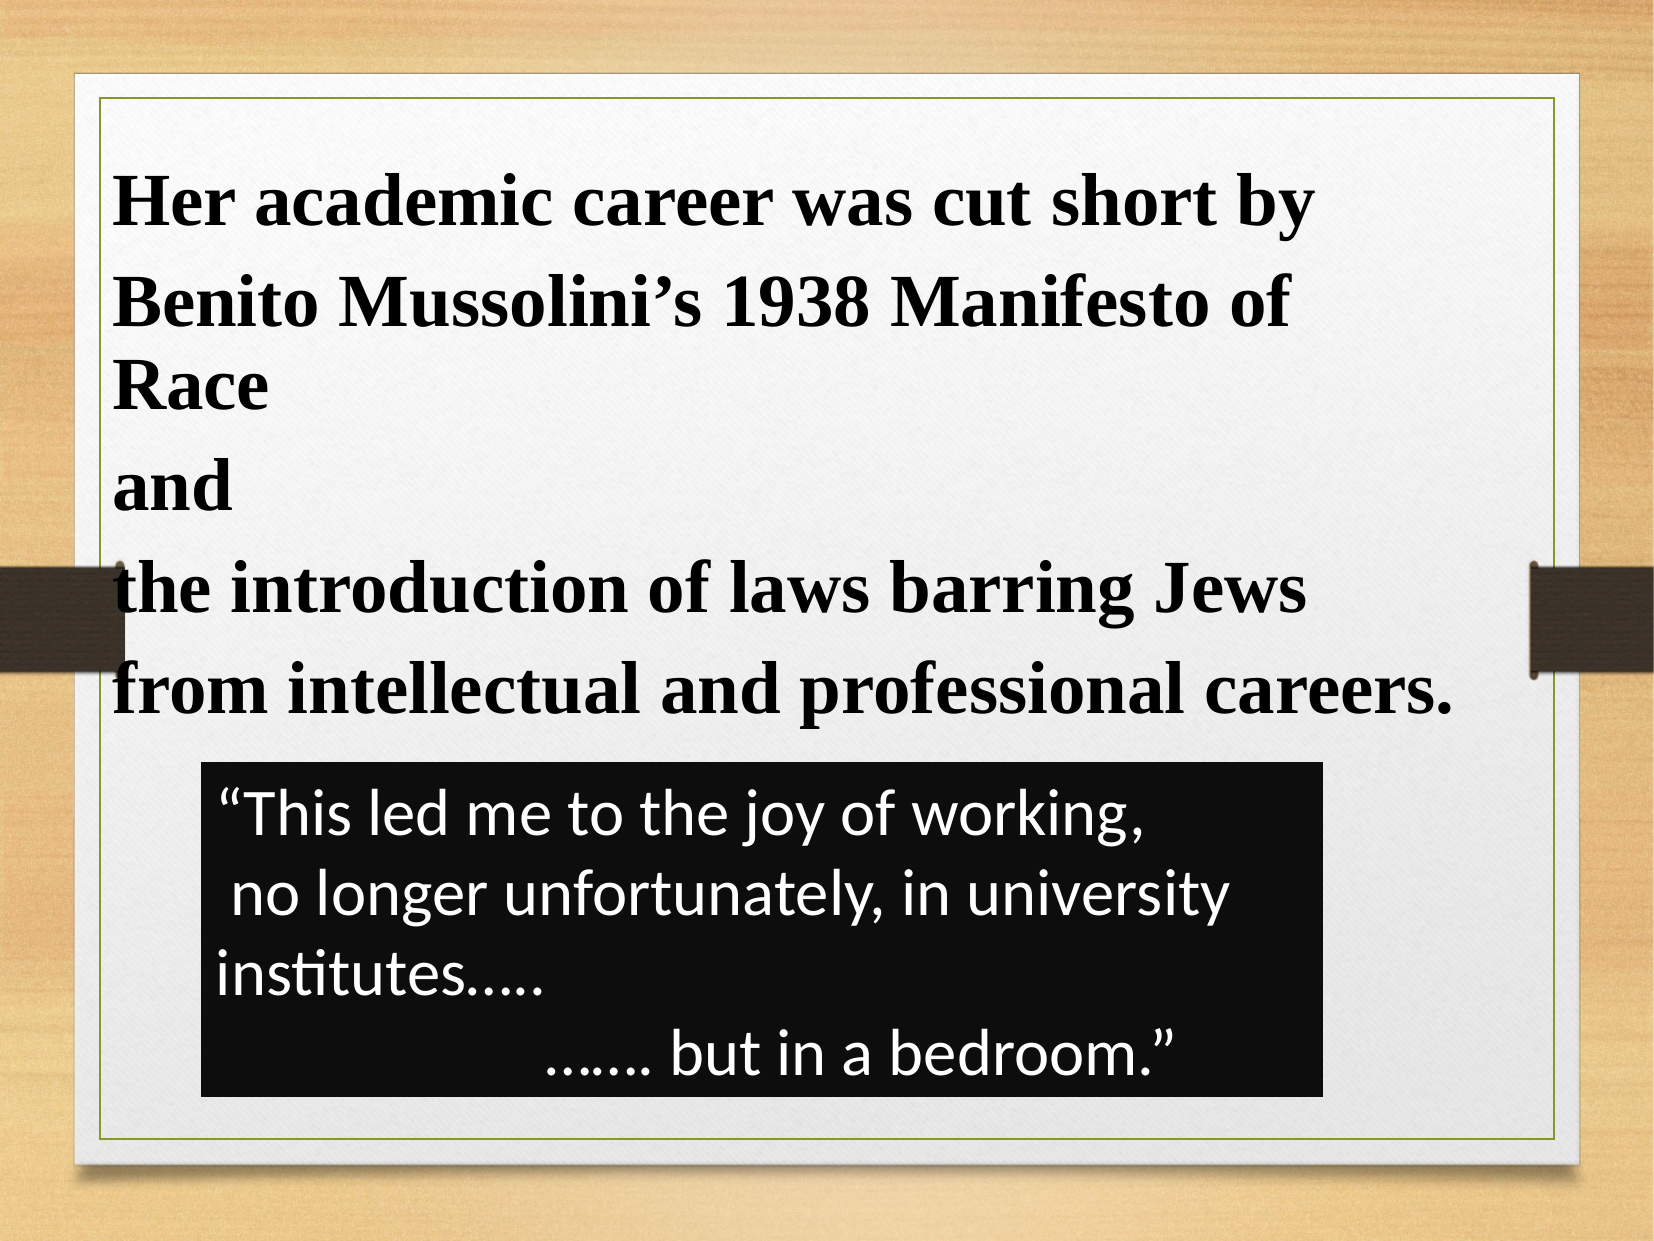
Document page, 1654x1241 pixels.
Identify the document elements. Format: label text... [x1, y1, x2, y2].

text_box Her academic career was cut short by Benito Mussolini’s 1938 Manifesto of Race and the introduction of laws barring Jews from intellectual and professional careers. [112, 158, 1465, 786]
text_box “This led me to the joy of working, no longer unfortunately, in university institutes….. ……. but in a bedroom.” [201, 762, 1323, 1097]
